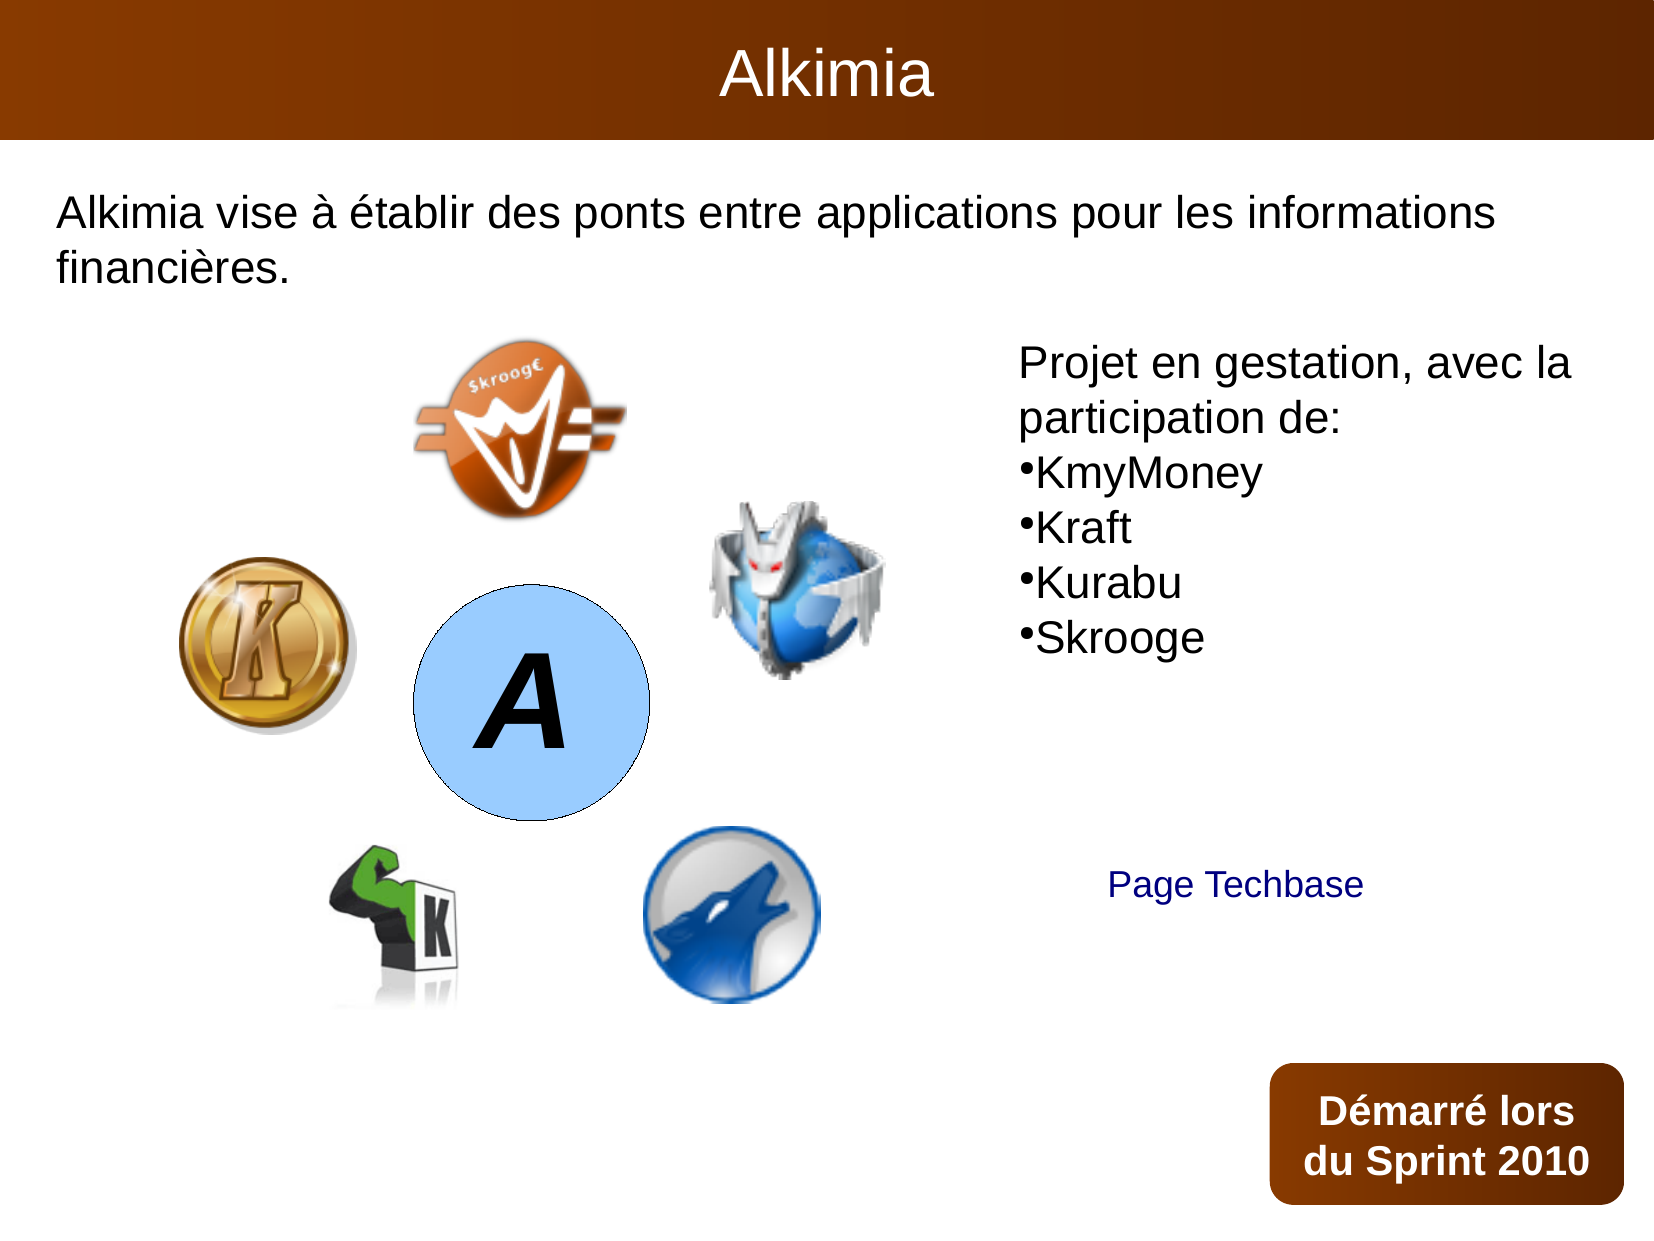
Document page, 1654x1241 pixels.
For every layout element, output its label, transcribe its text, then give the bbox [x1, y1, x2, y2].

text_box Démarré lors du Sprint 2010 [1269, 1063, 1625, 1205]
text_box Alkimia vise à établir des ponts entre applications pour les informations financières. [41, 174, 1531, 300]
text_box Page Techbase [1092, 856, 1392, 927]
picture [179, 557, 357, 735]
picture [643, 826, 821, 1004]
picture [413, 324, 627, 539]
picture [708, 501, 886, 680]
text_box A [460, 616, 590, 786]
picture [307, 832, 481, 1013]
text_box Projet en gestation, avec la participation de: KmyMoney Kraft Kurabu Skrooge [1003, 324, 1625, 777]
title Alkimia [0, 0, 1654, 140]
text_box [413, 584, 650, 821]
